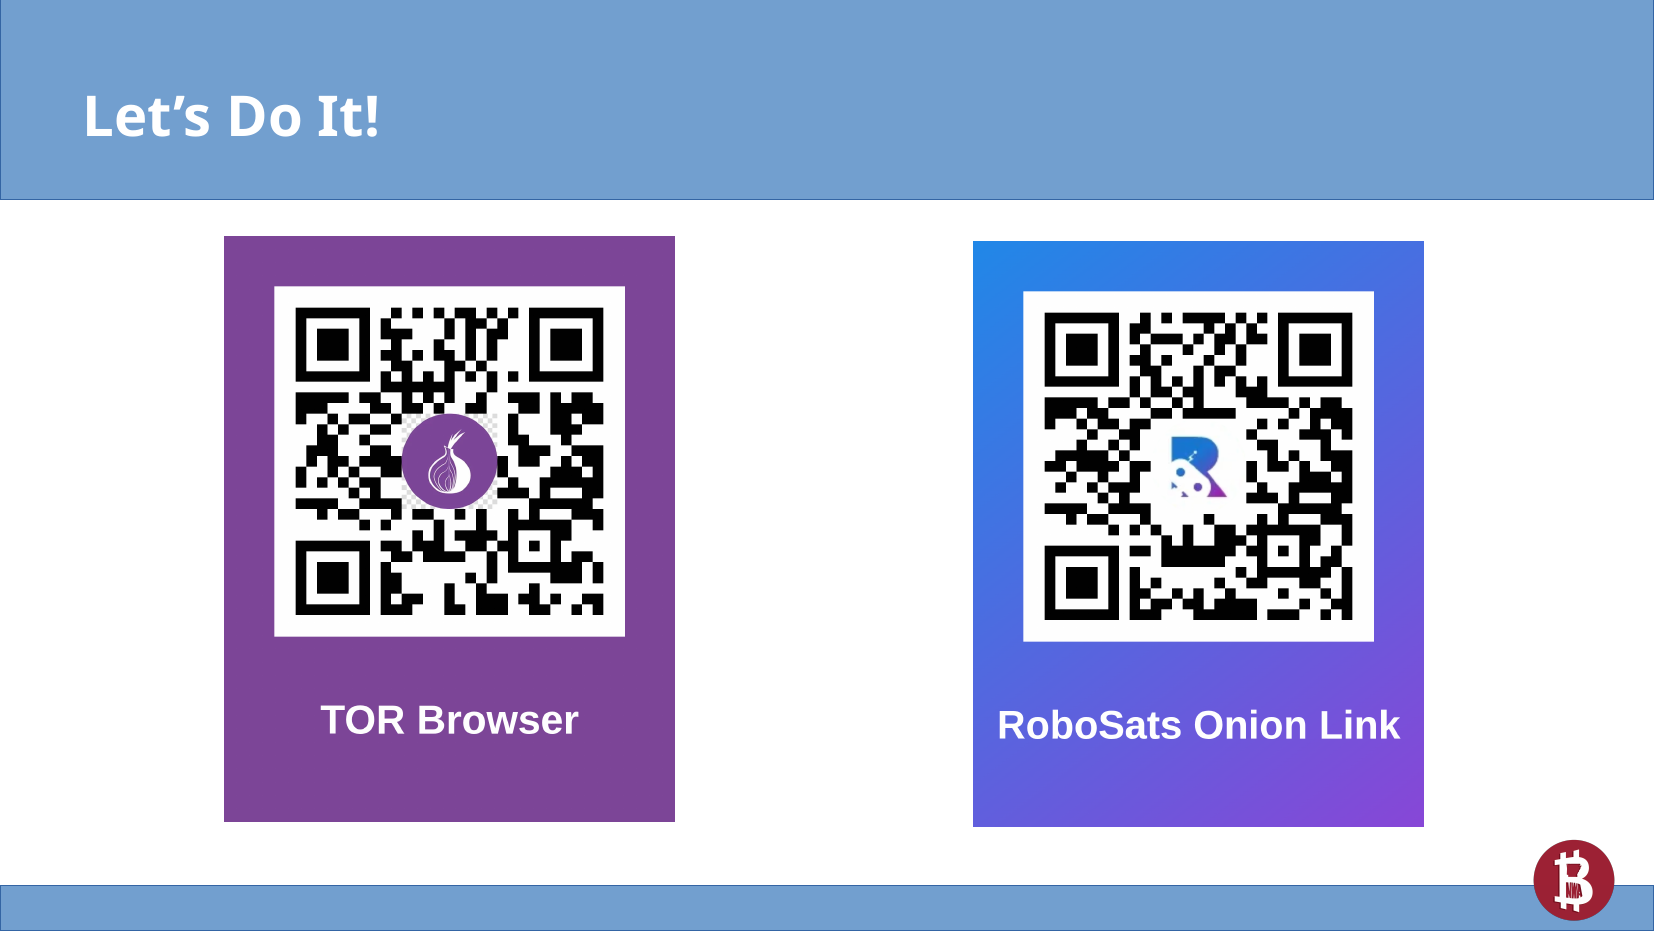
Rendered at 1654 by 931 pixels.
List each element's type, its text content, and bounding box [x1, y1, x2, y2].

picture [973, 241, 1424, 827]
title Let’s Do It! [82, 37, 1571, 193]
picture [224, 236, 675, 822]
picture [1500, 806, 1648, 931]
